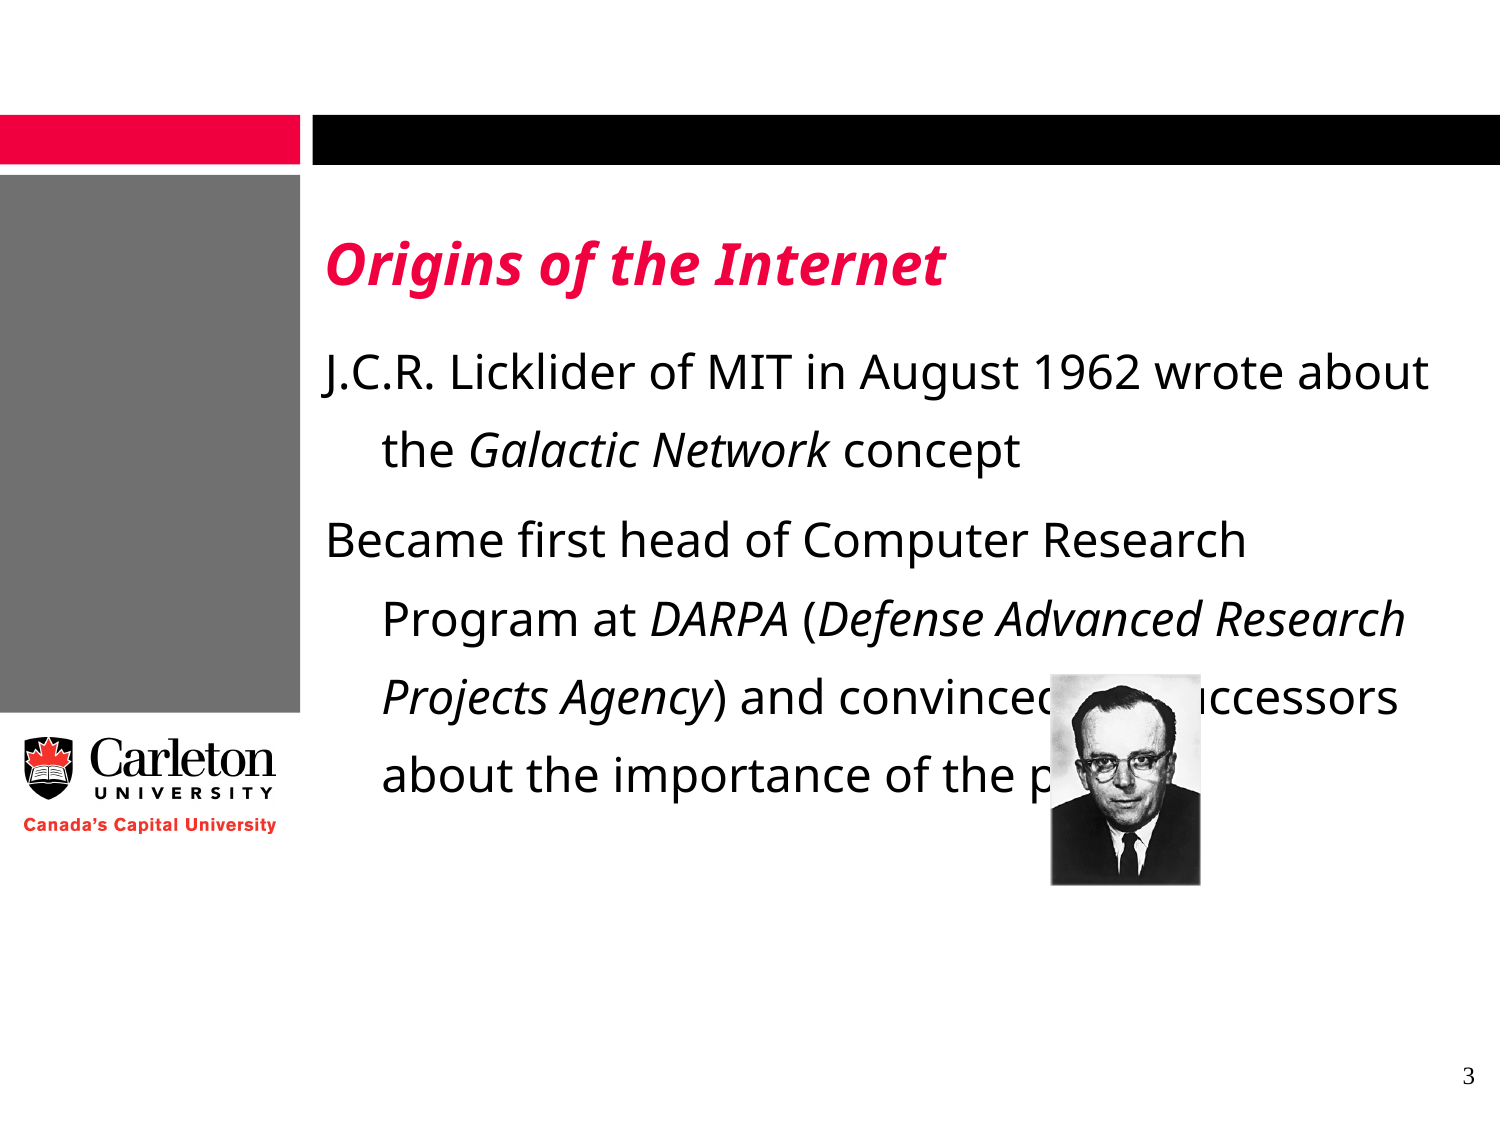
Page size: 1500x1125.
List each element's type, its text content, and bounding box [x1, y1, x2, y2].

picture [1050, 674, 1201, 886]
list J.C.R. Licklider of MIT in August 1962 wrote about the Galactic Network concept Became first head of Computer Research Program at DARPA (Defense Advanced Research Projects Agency) and convinced his successors about the importance of the project [324, 324, 1450, 1036]
picture [24, 737, 276, 834]
title Origins of the Internet [324, 194, 1450, 324]
